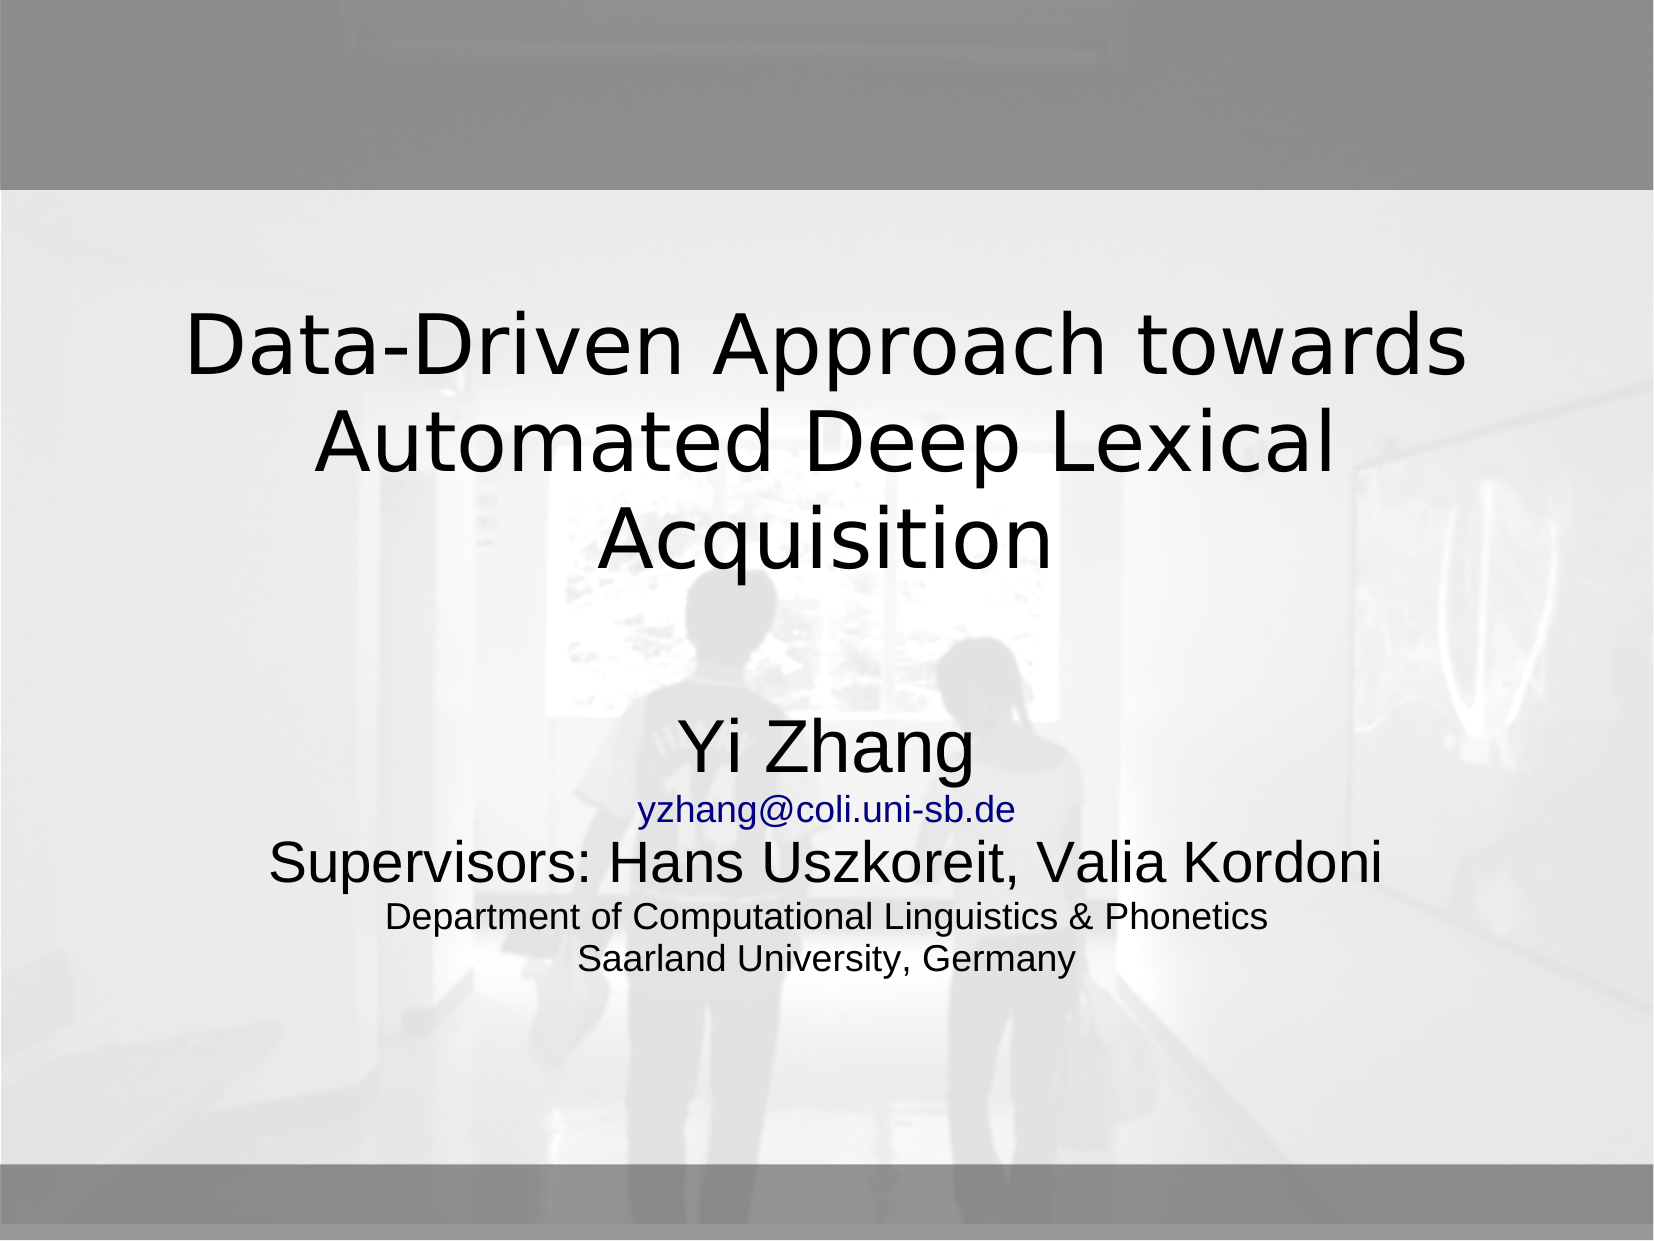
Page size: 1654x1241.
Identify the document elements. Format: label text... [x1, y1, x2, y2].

subtitle Yi Zhang yzhang@coli.uni-sb.de Supervisors: Hans Uszkoreit, Valia Kordoni Department of Computational Linguistics & Phonetics Saarland University, Germany [59, 679, 1595, 1004]
title Data-Driven Approach towards Automated Deep Lexical Acquisition [88, 265, 1565, 621]
